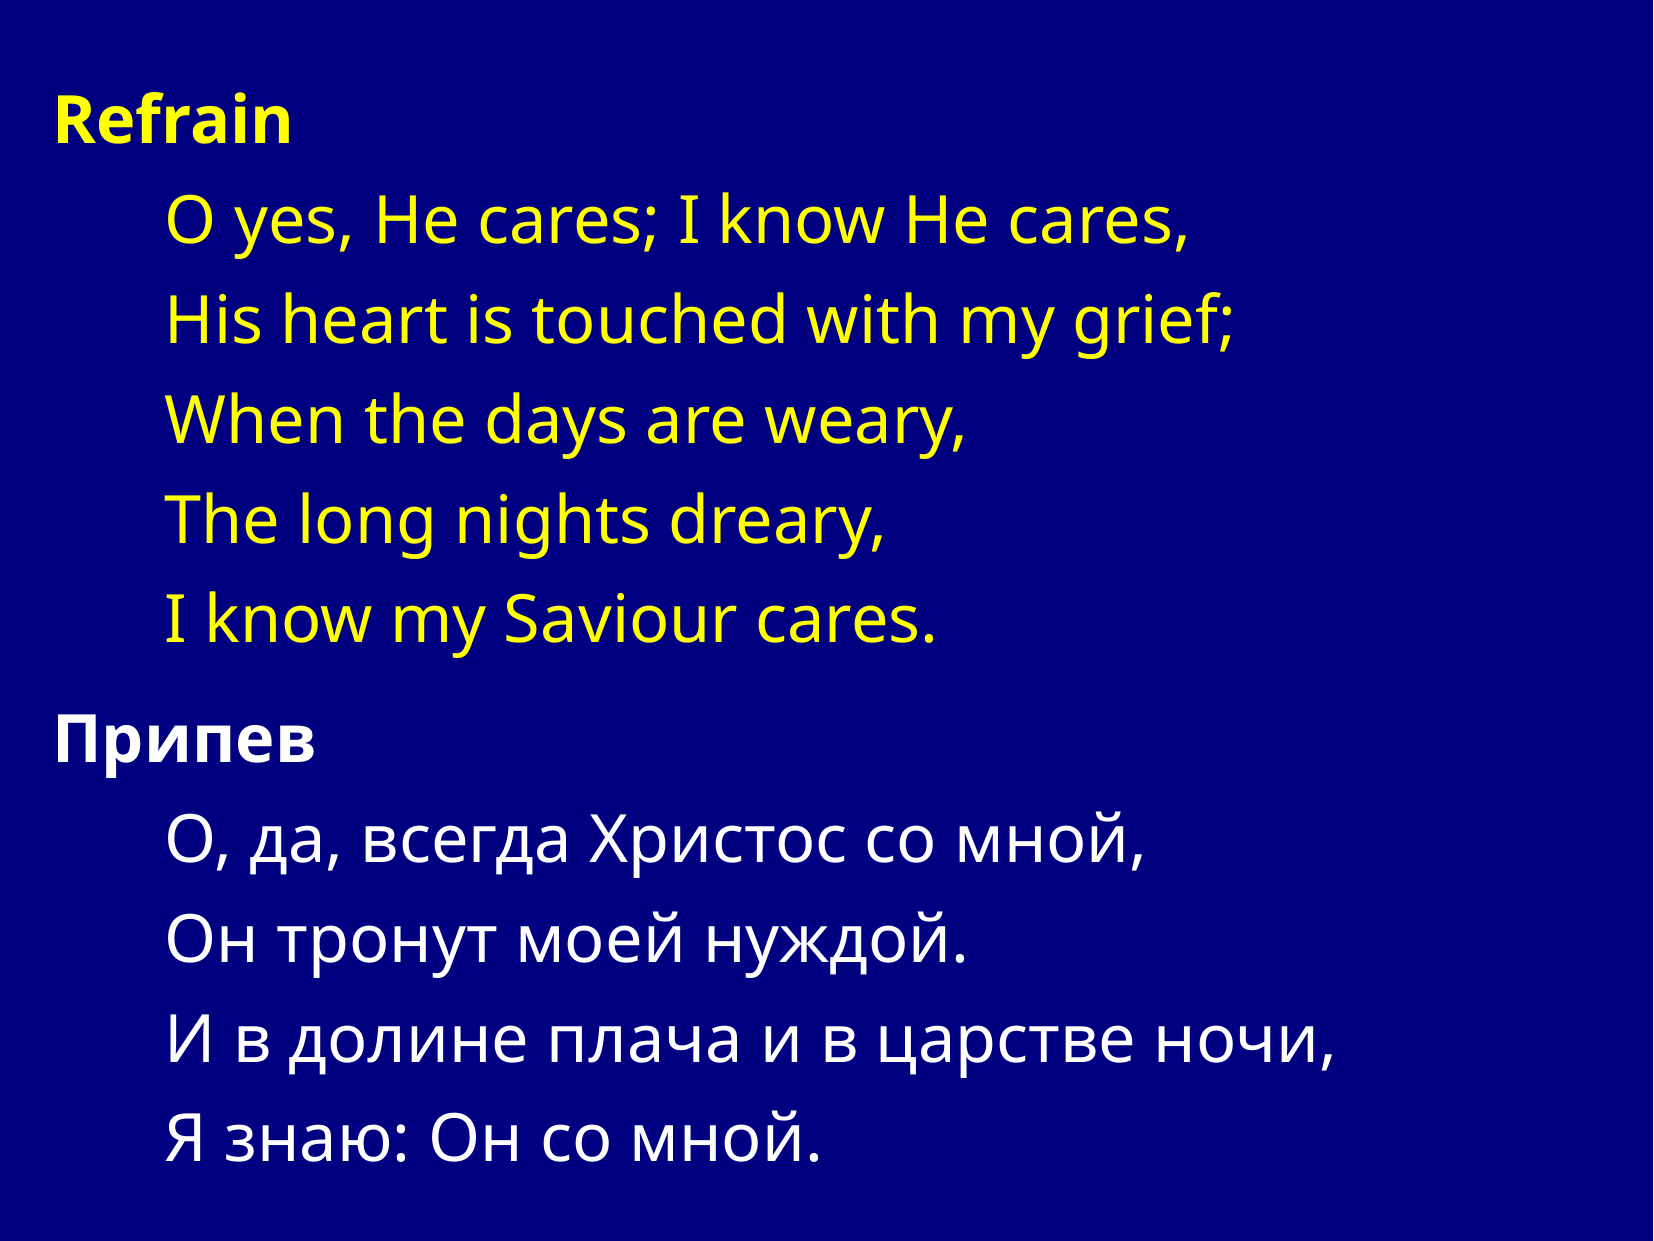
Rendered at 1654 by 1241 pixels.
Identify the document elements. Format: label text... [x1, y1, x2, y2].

text_box Refrain O yes, He cares; I know He cares, His heart is touched with my grief; When the days are weary, The long nights dreary, I know my Saviour cares. [37, 56, 1651, 638]
text_box Припев О, да, всегда Христос со мной, Он тронут моей нуждой. И в долине плача и в царстве ночи, Я знаю: Он со мной. [37, 675, 1651, 1163]
